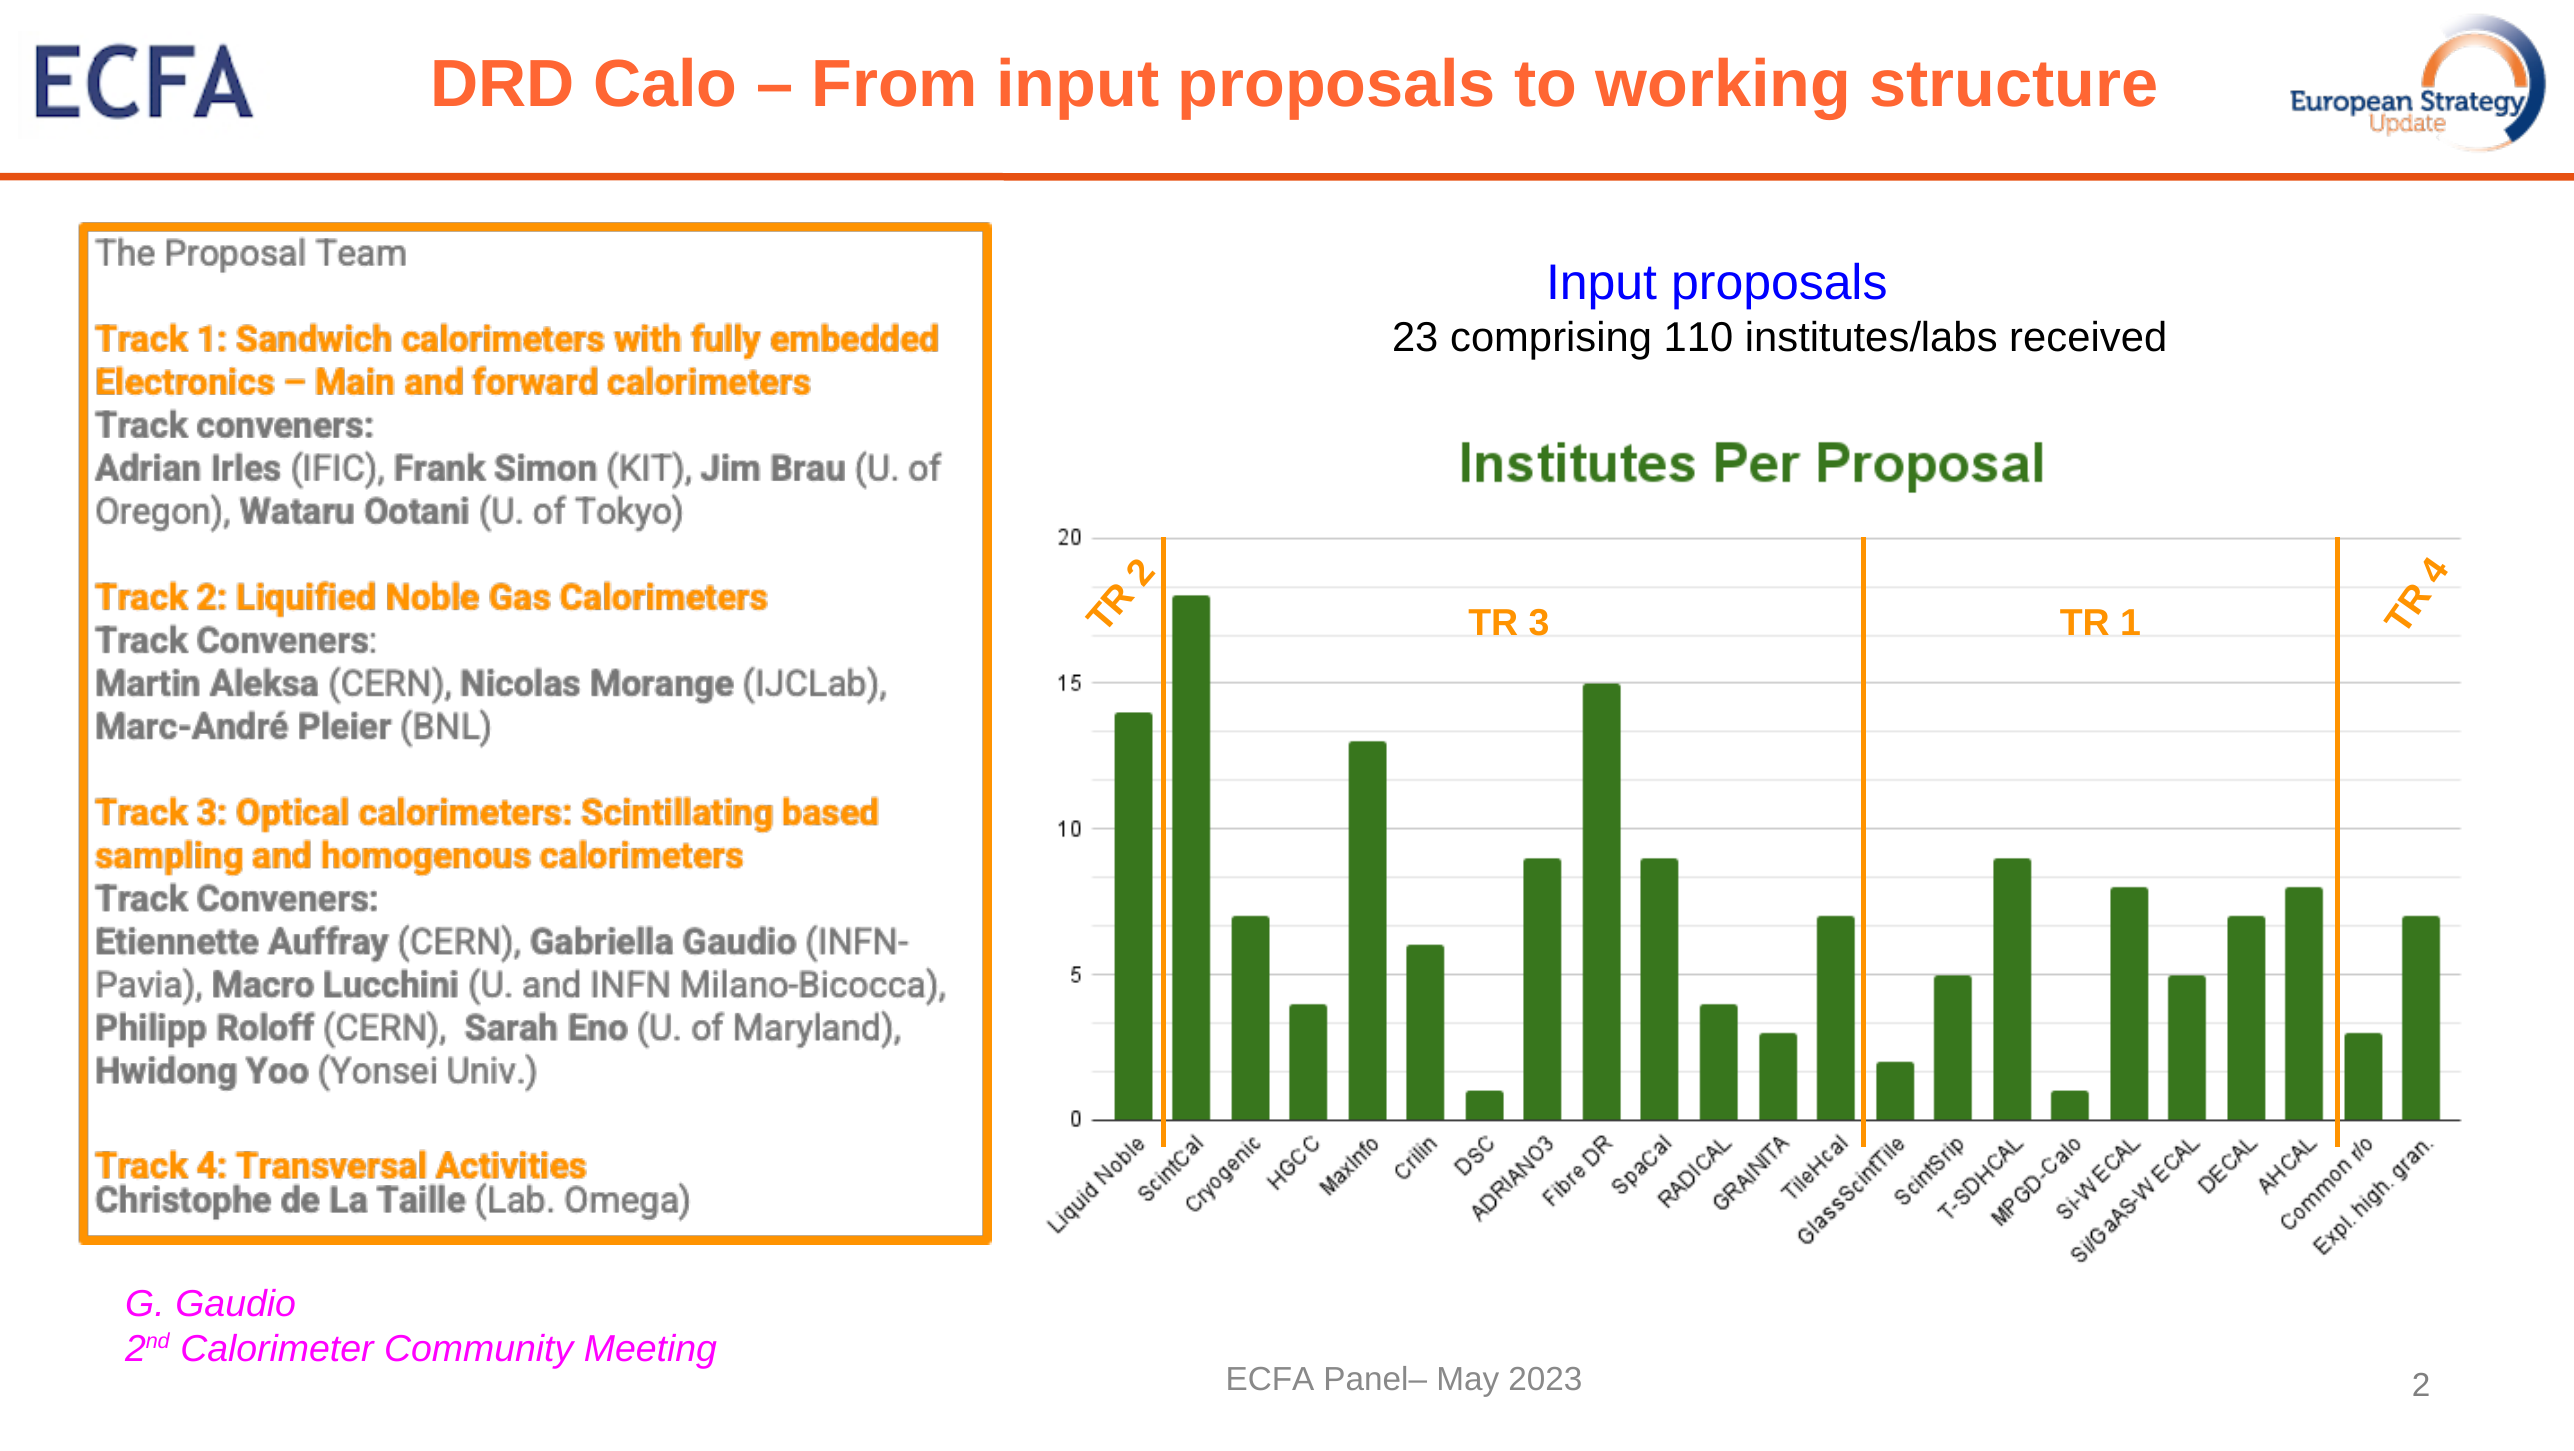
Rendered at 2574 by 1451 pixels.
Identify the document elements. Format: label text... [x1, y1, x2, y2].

picture [2289, 0, 2548, 217]
picture [74, 221, 992, 1246]
text_box TR 3 [1453, 590, 1565, 651]
picture [18, 31, 222, 139]
text_box Input proposals 23 comprising 110 institutes/labs received [1377, 242, 2233, 418]
text_box TR 4 [2358, 531, 2472, 657]
text_box G. Gaudio 2nd Calorimeter Community Meeting [110, 1271, 734, 1377]
text_box TR 1 [2044, 590, 2156, 651]
picture [998, 385, 2507, 1318]
text_box TR 2 [1060, 532, 1179, 656]
title DRD Calo – From input proposals to working structure [222, 0, 2368, 168]
